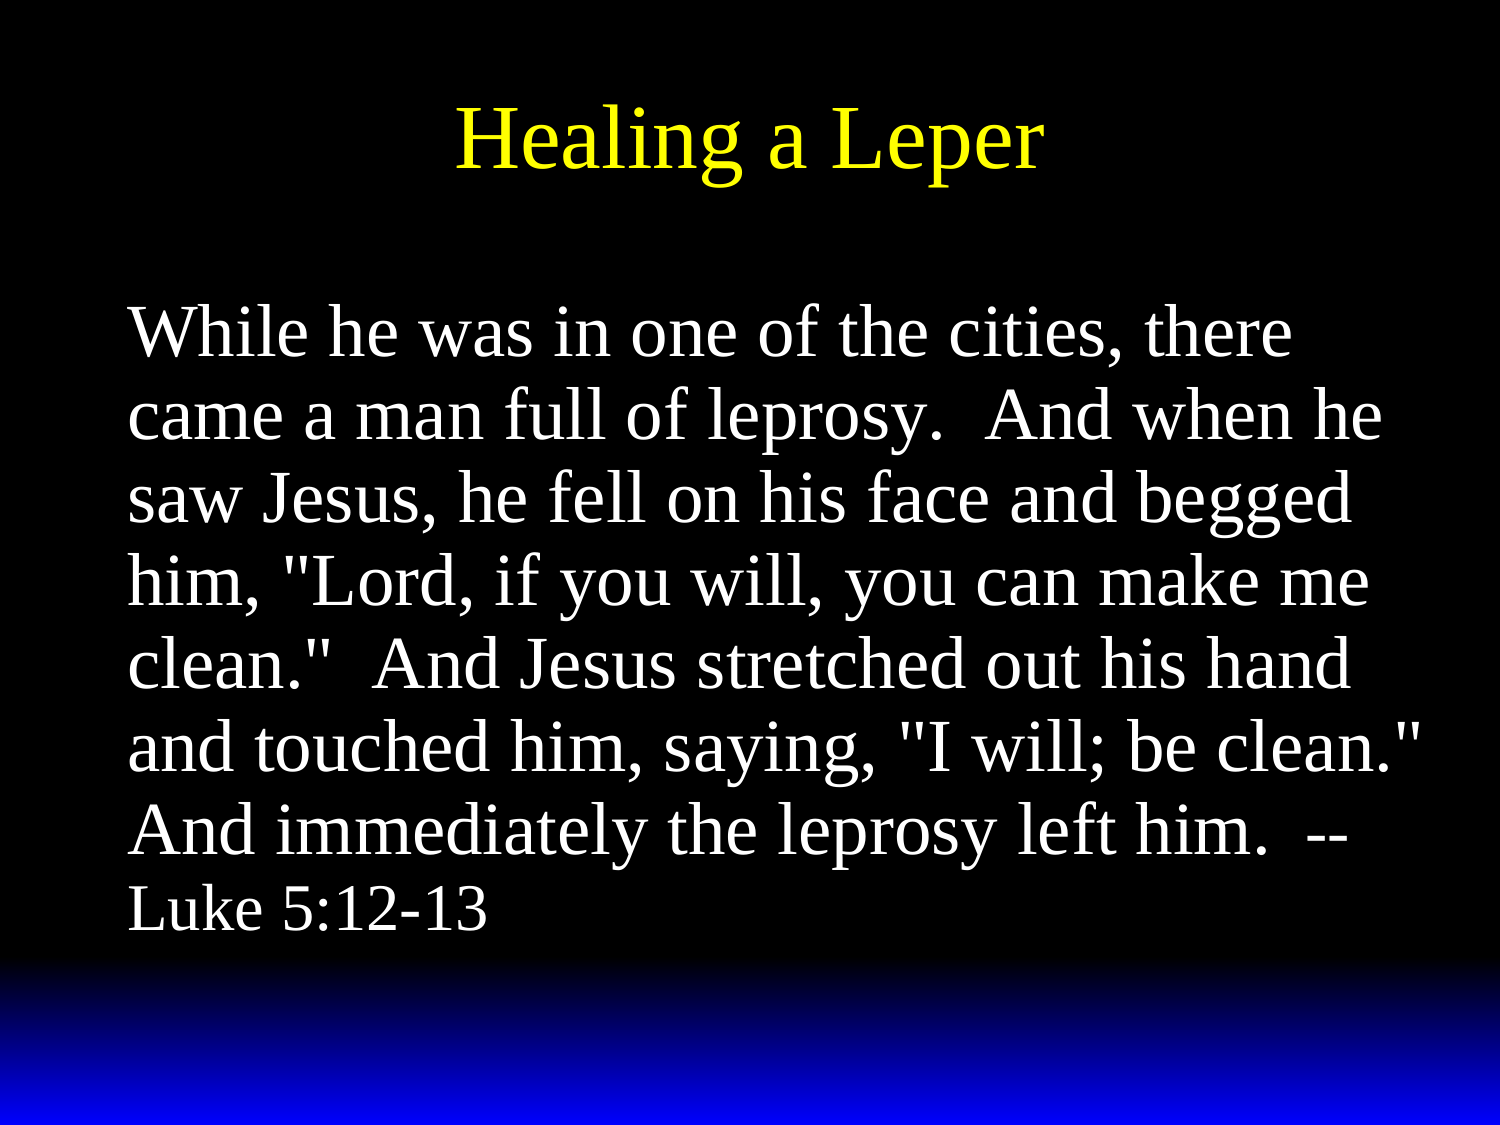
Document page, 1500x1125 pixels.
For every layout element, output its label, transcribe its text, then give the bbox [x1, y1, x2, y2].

text_box While he was in one of the cities, there came a man full of leprosy. And when he saw Jesus, he fell on his face and begged him, "Lord, if you will, you can make me clean." And Jesus stretched out his hand and touched him, saying, "I will; be clean." And immediately the leprosy left him. -- Luke 5:12-13 [112, 282, 1463, 952]
title Healing a Leper [112, 37, 1388, 238]
